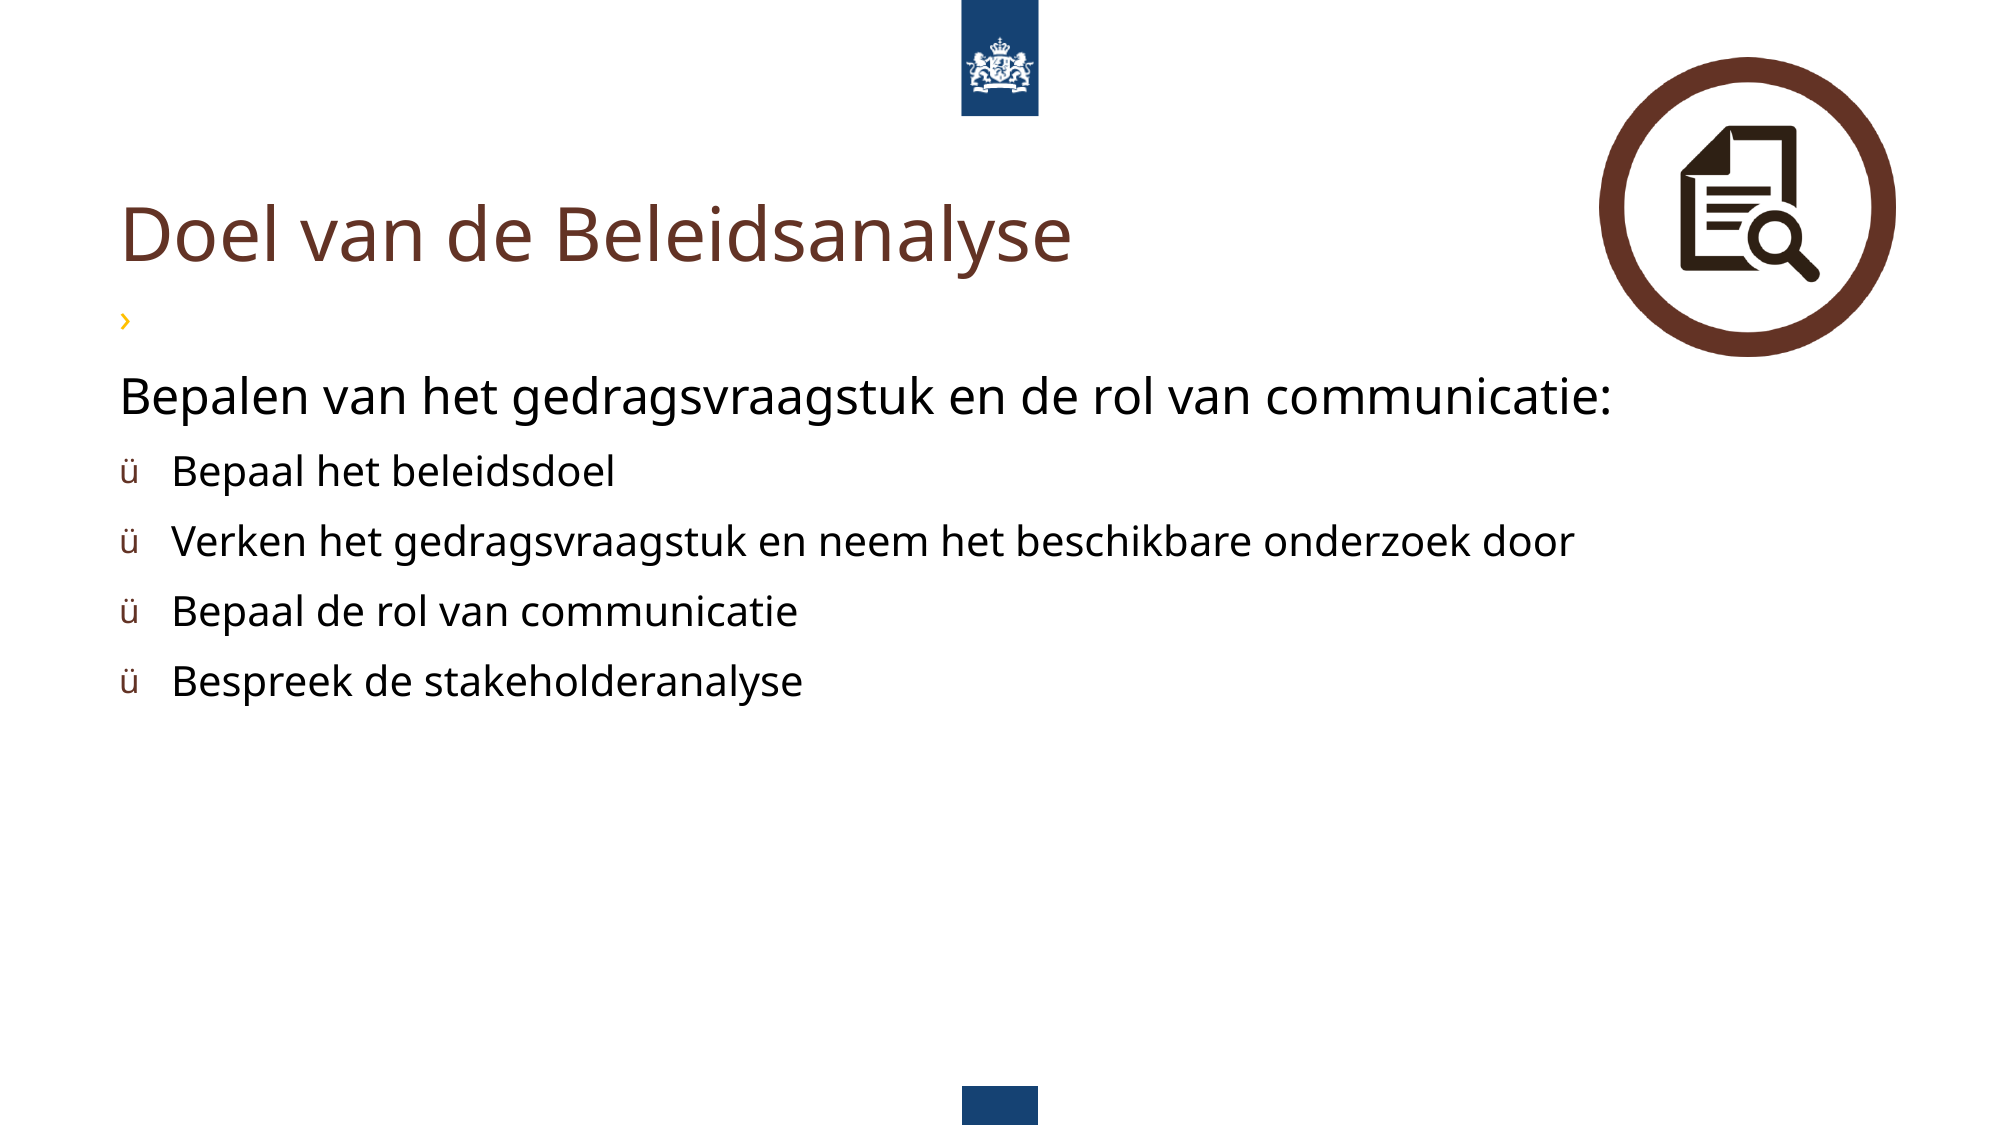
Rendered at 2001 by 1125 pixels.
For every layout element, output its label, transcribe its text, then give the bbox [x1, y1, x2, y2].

list Bepalen van het gedragsvraagstuk en de rol van communicatie: Bepaal het beleidsdoel Verken het gedragsvraagstuk en neem het beschikbare onderzoek door Bepaal de rol van communicatie Bespreek de stakeholderanalyse [104, 286, 1897, 925]
picture [1599, 57, 1896, 357]
title Doel van de Beleidsanalyse [104, 129, 1599, 286]
